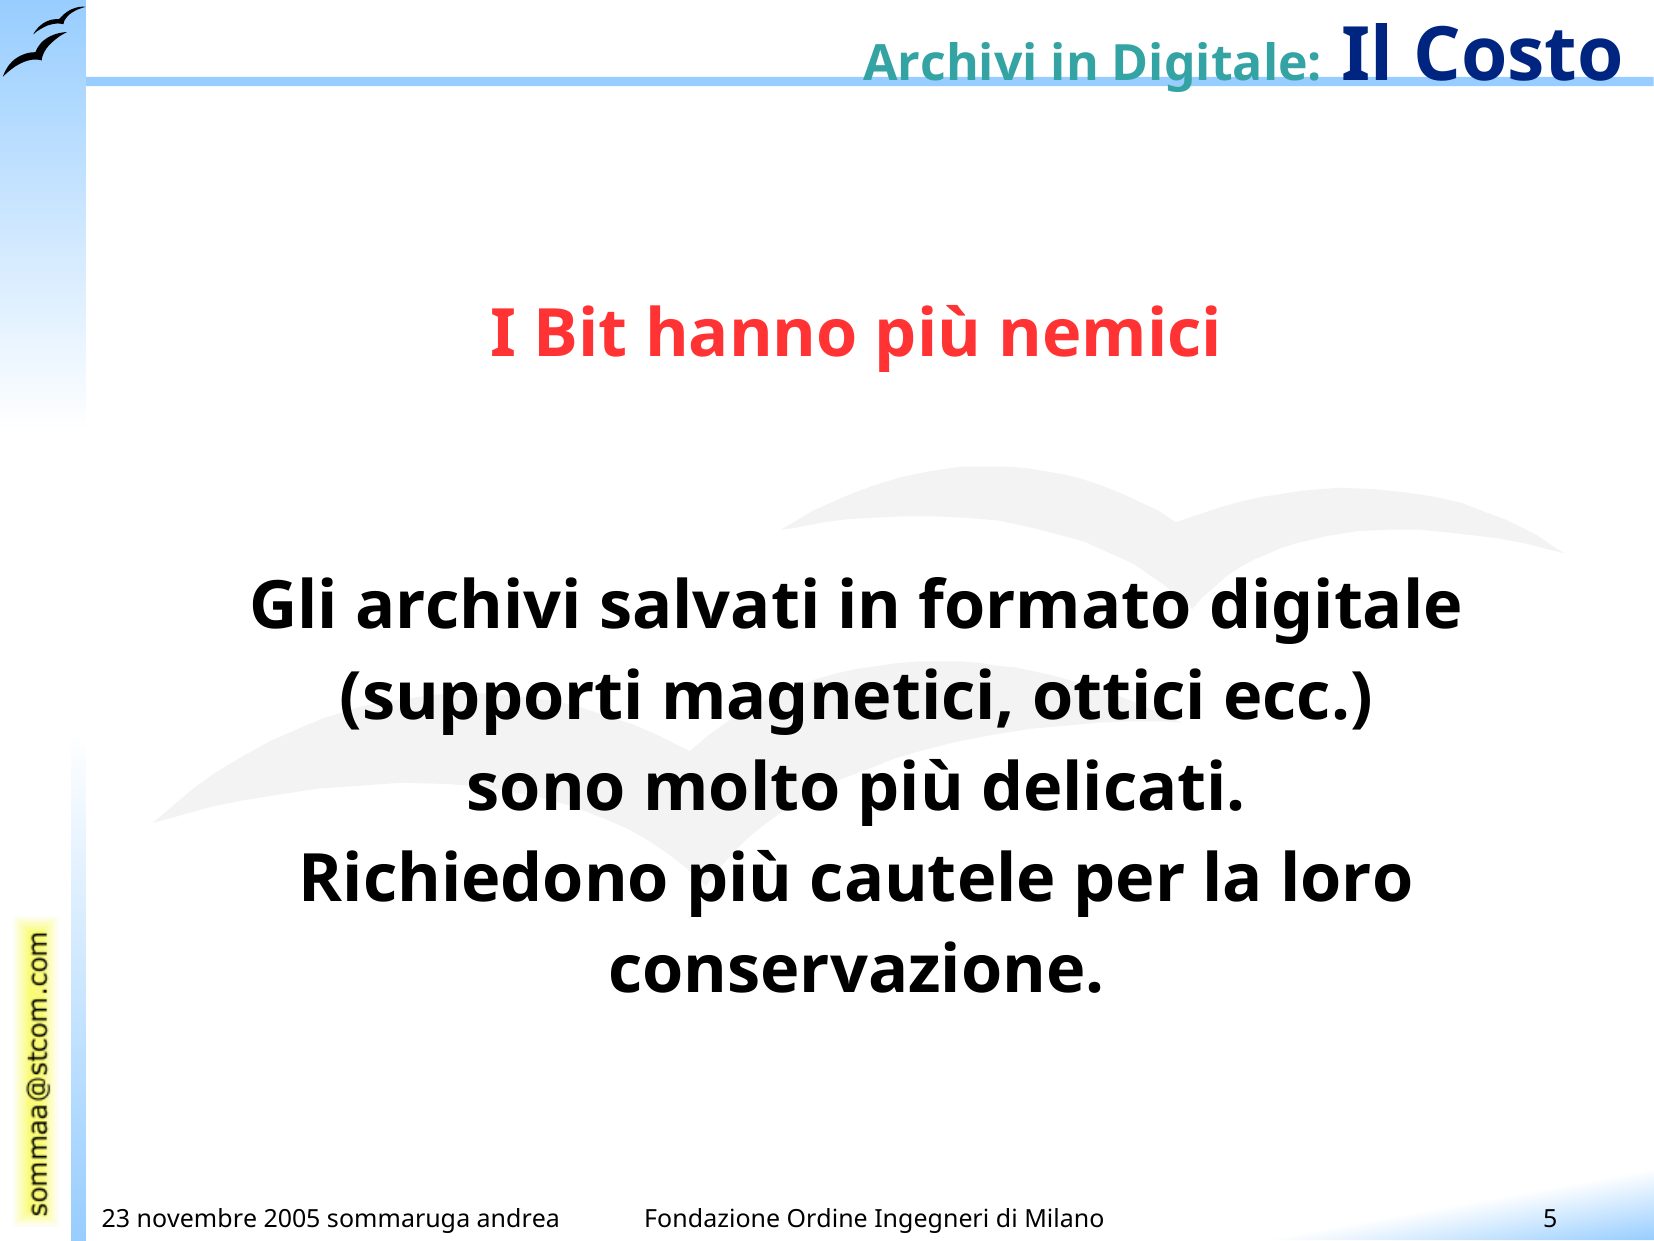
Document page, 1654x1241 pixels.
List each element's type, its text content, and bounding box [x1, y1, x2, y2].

subtitle I Bit hanno più nemici Gli archivi salvati in formato digitale (supporti magnetici, ottici ecc.) sono molto più delicati. Richiedono più cautele per la loro conservazione. [85, 134, 1628, 1163]
title Archivi in Digitale: Il Costo [85, 0, 1654, 104]
picture [12, 915, 60, 1228]
